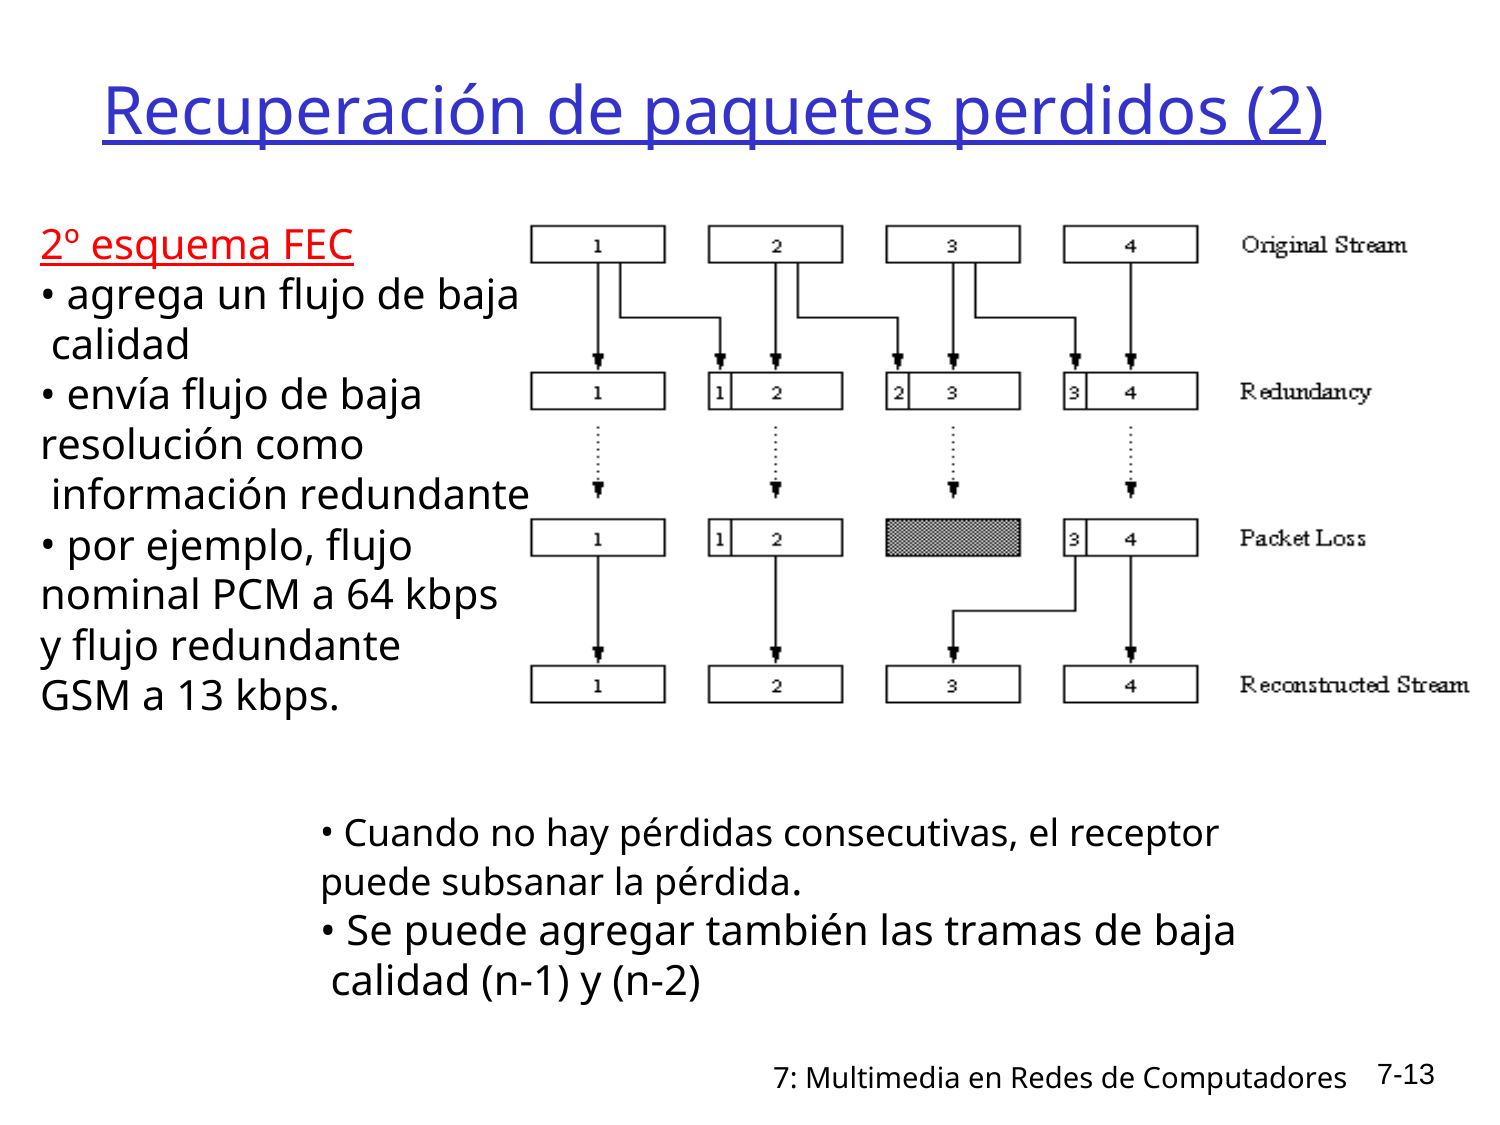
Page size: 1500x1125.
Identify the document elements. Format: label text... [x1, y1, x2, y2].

picture [511, 209, 1500, 724]
text_box Cuando no hay pérdidas consecutivas, el receptor puede subsanar la pérdida. Se puede agregar también las tramas de baja calidad (n-1) y (n-2) [305, 801, 1253, 1012]
text_box 2º esquema FEC agrega un flujo de baja calidad envía flujo de baja resolución como información redundante por ejemplo, flujo nominal PCM a 64 kbps y flujo redundante GSM a 13 kbps. [25, 210, 546, 777]
title Recuperación de paquetes perdidos (2) [87, 23, 1363, 195]
